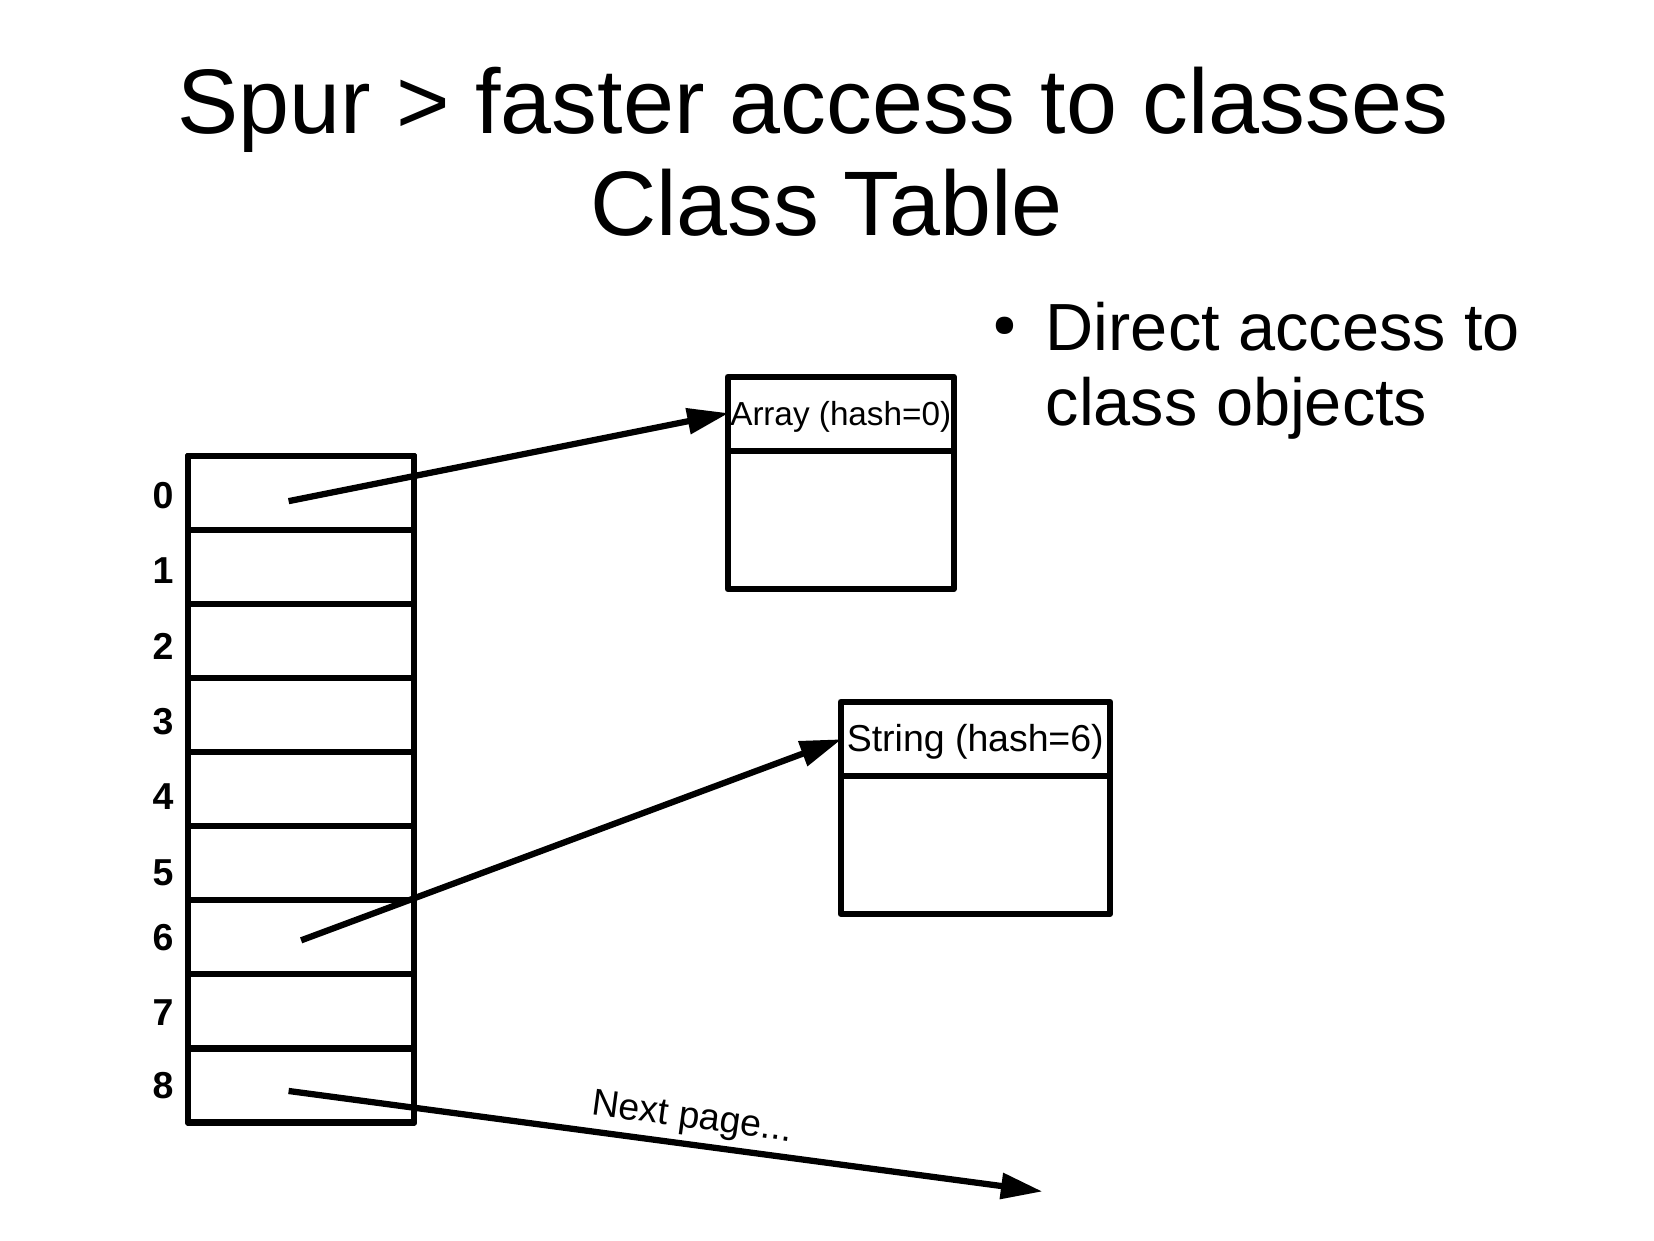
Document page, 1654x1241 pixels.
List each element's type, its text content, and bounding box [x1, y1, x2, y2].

list Direct access to class objects [975, 290, 1571, 1010]
text_box 3 [138, 693, 183, 750]
text_box 7 [138, 984, 183, 1042]
text_box 1 [138, 542, 183, 600]
text_box Next page... [573, 1071, 905, 1172]
text_box 4 [138, 768, 183, 826]
text_box String (hash=6) [840, 701, 1111, 775]
text_box [188, 455, 415, 1123]
text_box 8 [138, 1057, 183, 1114]
title Spur > faster access to classes Class Table [82, 49, 1571, 257]
text_box 5 [138, 843, 183, 901]
text_box 0 [138, 467, 183, 524]
text_box [727, 450, 954, 589]
text_box [840, 775, 1111, 914]
text_box 6 [138, 909, 183, 966]
text_box 2 [138, 617, 183, 675]
text_box Array (hash=0) [727, 376, 954, 450]
